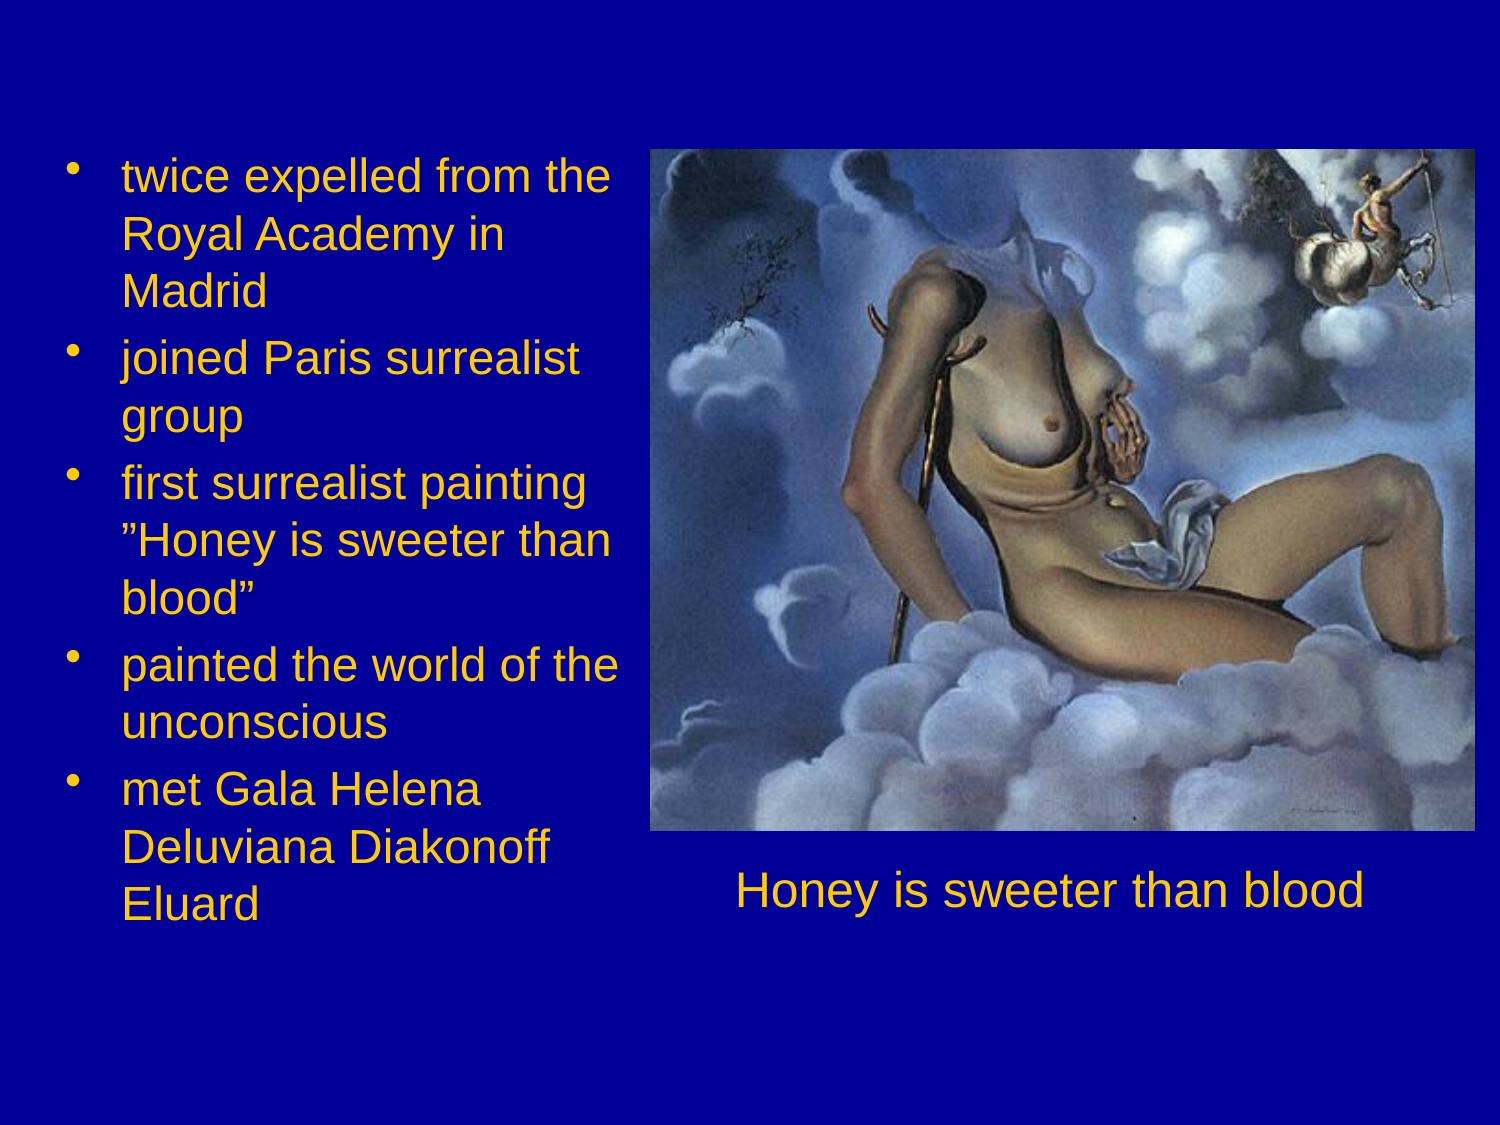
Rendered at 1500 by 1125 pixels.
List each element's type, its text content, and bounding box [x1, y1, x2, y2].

picture [650, 149, 1475, 831]
text_box Honey is sweeter than blood [650, 849, 1450, 925]
list twice expelled from the Royal Academy in Madrid joined Paris surrealist group first surrealist painting ”Honey is sweeter than blood” painted the world of the unconscious met Gala Helena Deluviana Diakonoff Eluard [50, 137, 675, 1075]
